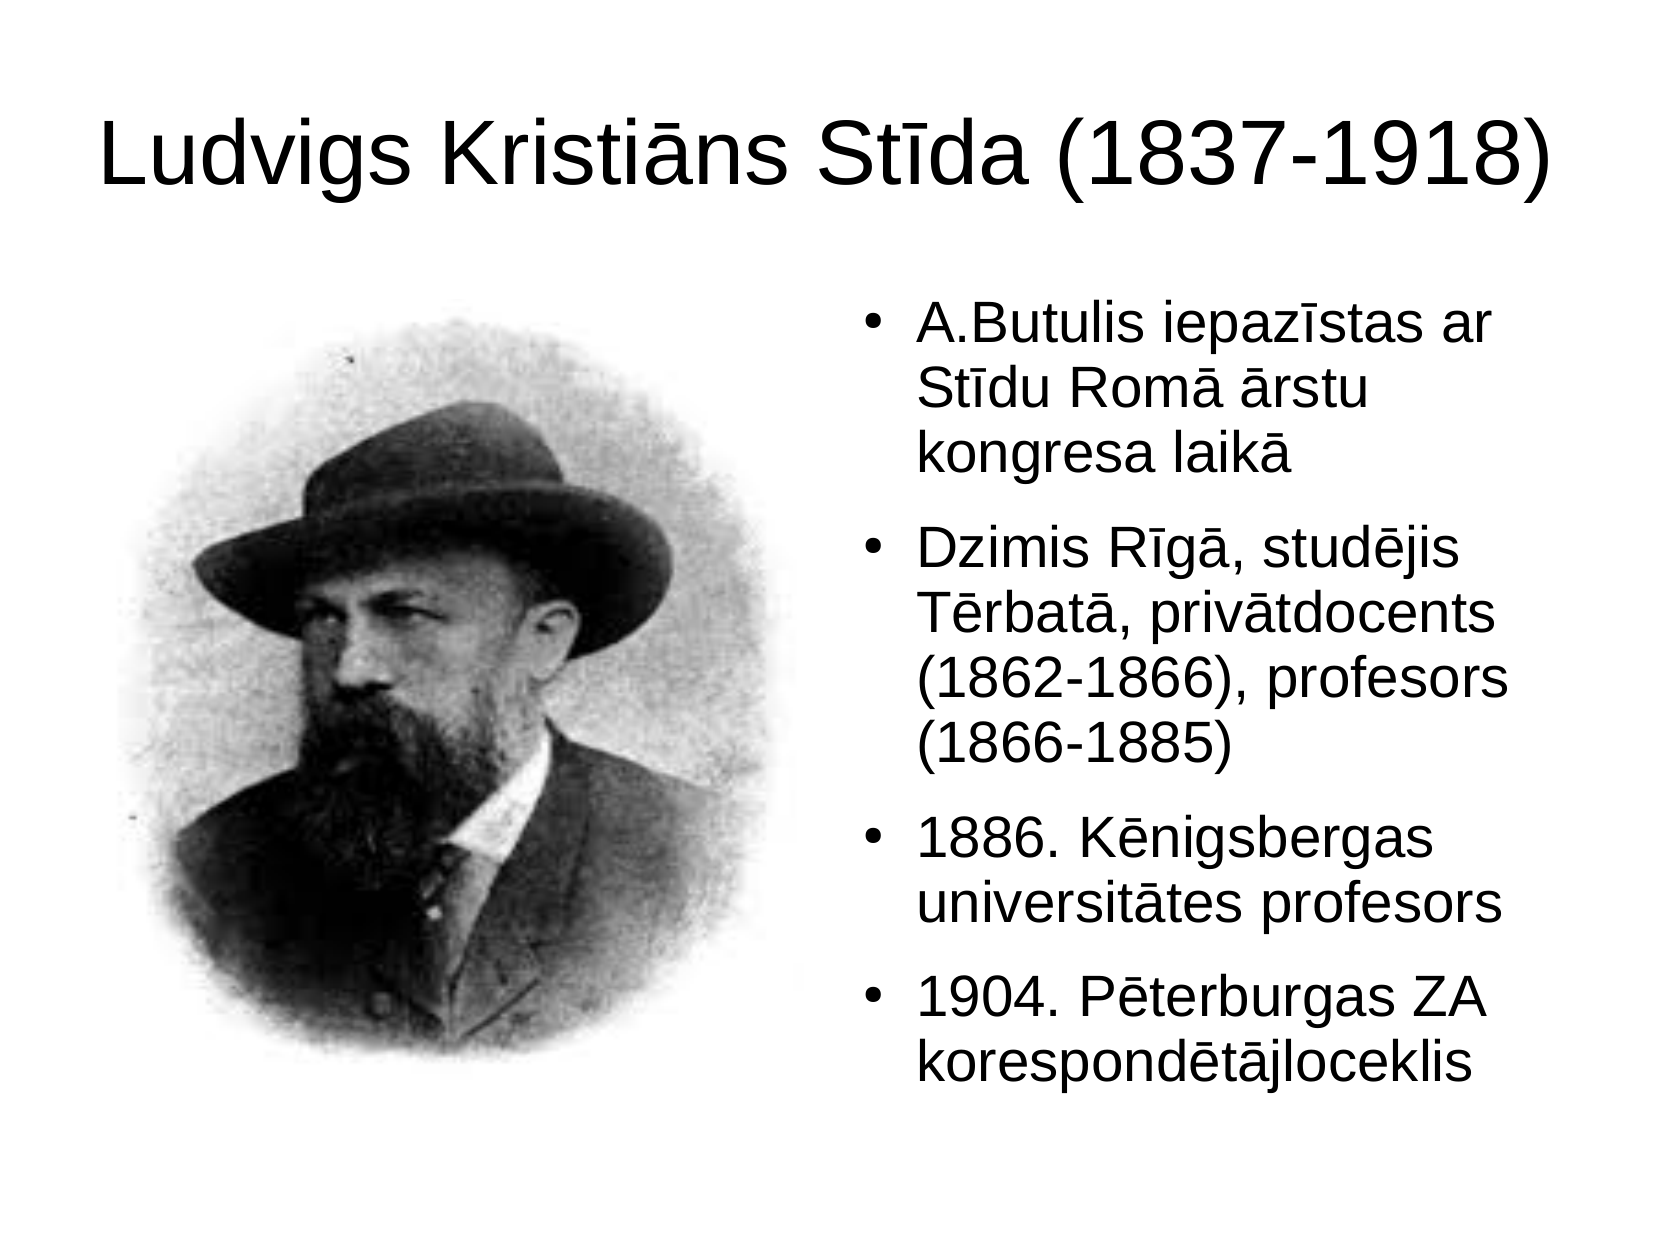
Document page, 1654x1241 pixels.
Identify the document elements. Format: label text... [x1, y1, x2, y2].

picture [90, 299, 811, 1096]
title Ludvigs Kristiāns Stīda (1837-1918) [82, 49, 1571, 257]
list A.Butulis iepazīstas ar Stīdu Romā ārstu kongresa laikā Dzimis Rīgā, studējis Tērbatā, privātdocents (1862-1866), profesors (1866-1885) 1886. Kēnigsbergas universitātes profesors 1904. Pēterburgas ZA korespondētājloceklis [845, 290, 1572, 1109]
